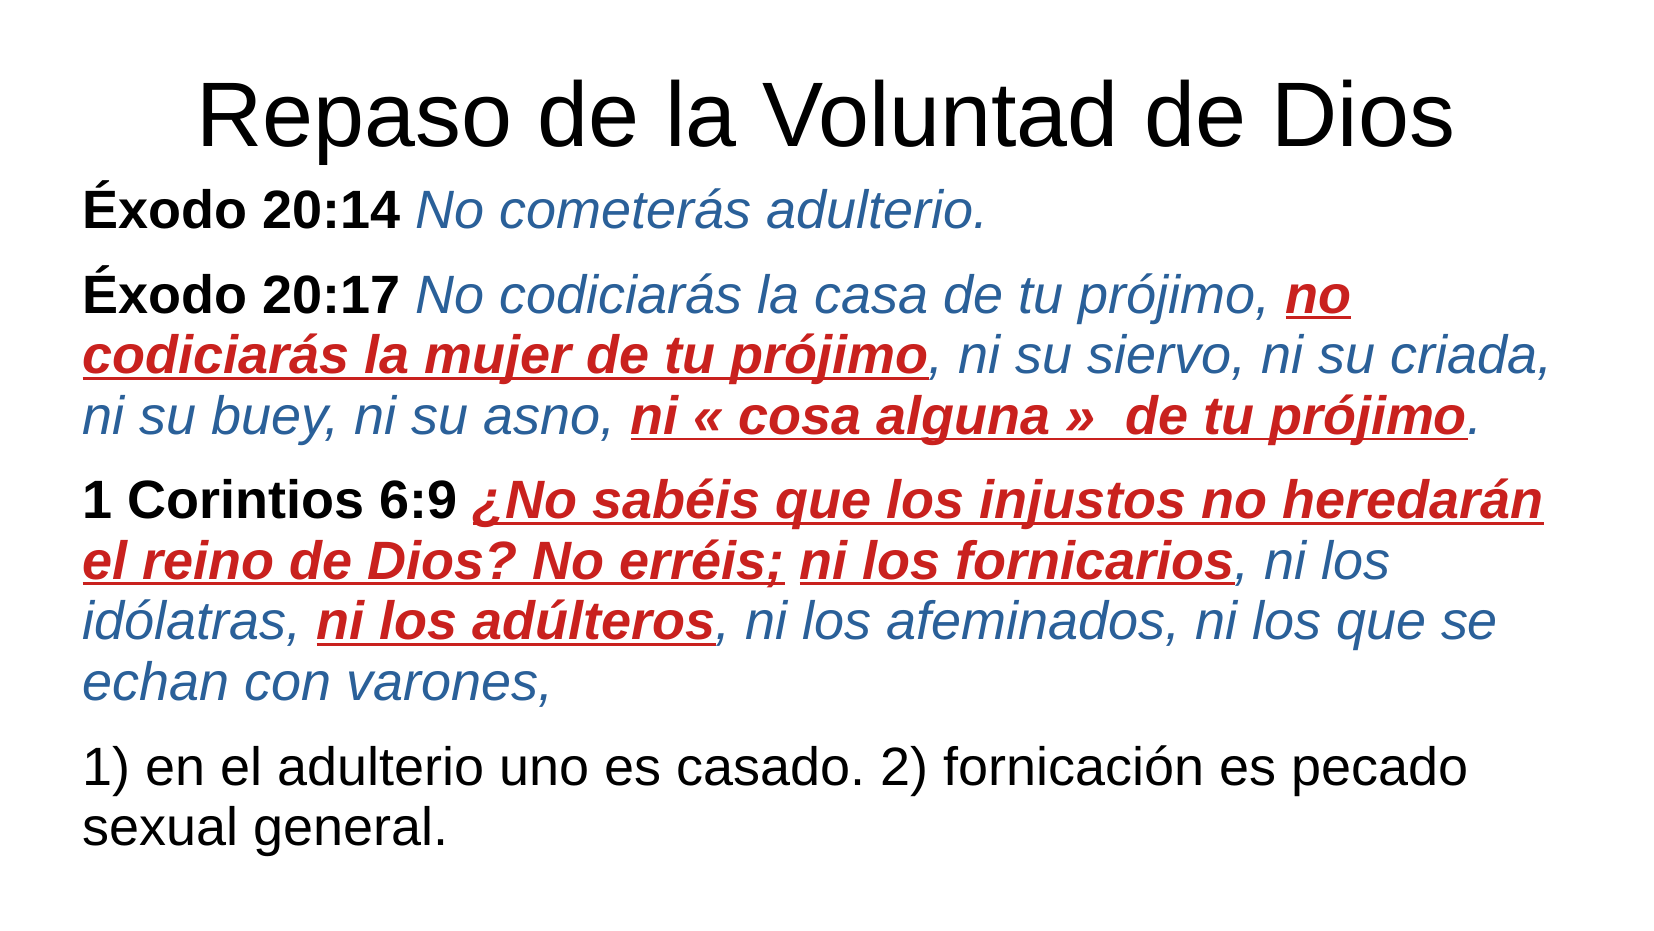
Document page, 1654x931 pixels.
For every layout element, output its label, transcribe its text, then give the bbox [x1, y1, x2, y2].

title Repaso de la Voluntad de Dios [82, 37, 1571, 180]
list Éxodo 20:14 No cometerás adulterio. Éxodo 20:17 No codiciarás la casa de tu prójimo, no codiciarás la mujer de tu prójimo, ni su siervo, ni su criada, ni su buey, ni su asno, ni « cosa alguna » de tu prójimo. 1 Corintios 6:9 ​¿No sabéis que los injustos no heredarán el reino de Dios? No erréis; ni los fornicarios, ni los idólatras, ni los adúlteros, ni los afeminados, ni los que se echan con varones, 1) en el adulterio uno es casado. 2) fornicación es pecado sexual general. [82, 180, 1571, 871]
